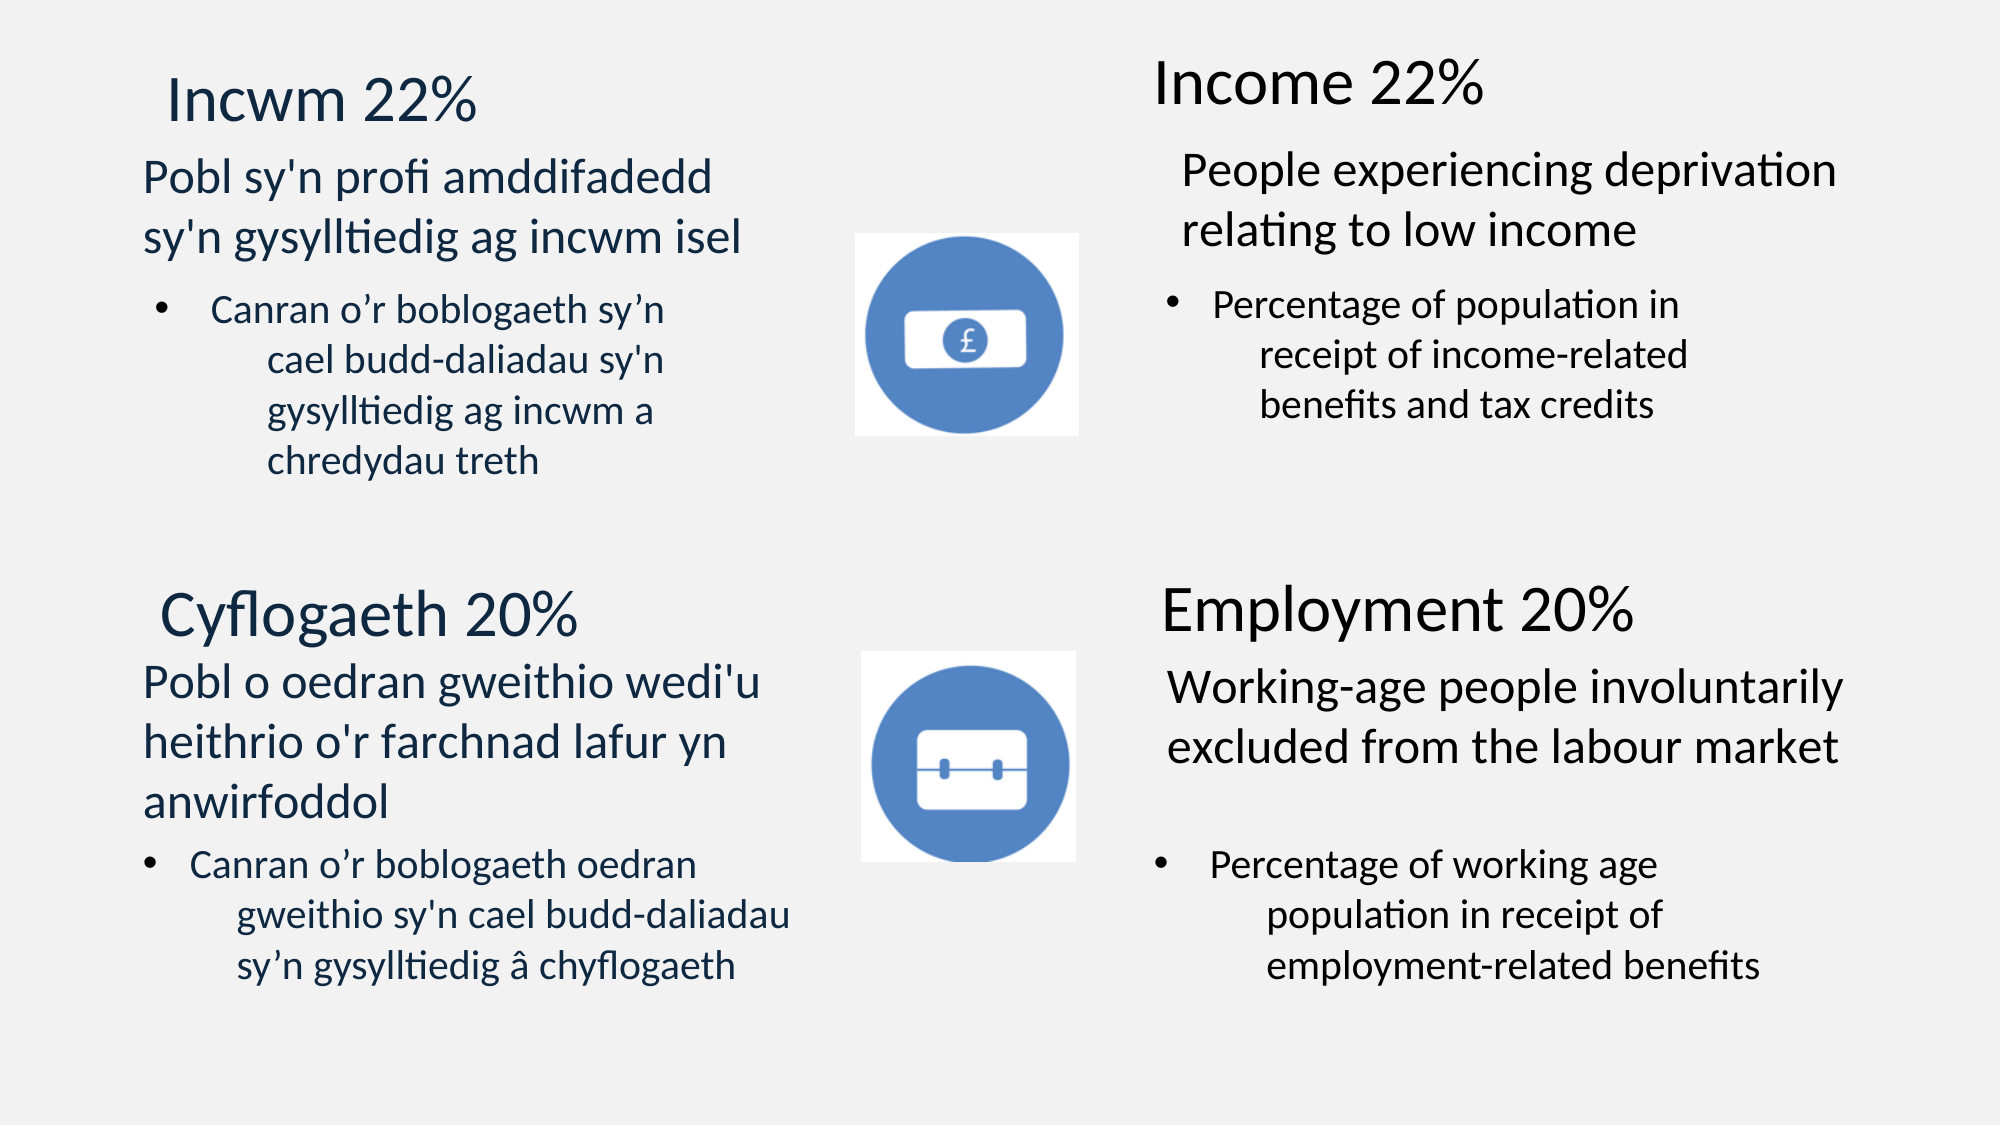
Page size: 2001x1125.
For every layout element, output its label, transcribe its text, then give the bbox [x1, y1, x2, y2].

text_box People experiencing deprivation relating to low income [1139, 129, 1892, 264]
text_box Incwm 22% [145, 6, 531, 131]
picture [855, 233, 1079, 436]
text_box Canran o’r boblogaeth sy’n cael budd-daliadau sy'n gysylltiedig ag incwm a chredydau treth [127, 274, 752, 442]
text_box Pobl o oedran gweithio wedi'u heithrio o'r farchnad lafur yn anwirfoddol [127, 641, 811, 839]
text_box Employment 20% [1146, 517, 1680, 642]
text_box Cyflogaeth 20% [145, 522, 608, 647]
picture [861, 651, 1076, 862]
text_box Canran o’r boblogaeth oedran gweithio sy'n cael budd-daliadau sy’n gysylltiedig â chyflogaeth [127, 829, 844, 997]
text_box Percentage of working age population in receipt of employment-related benefits [1138, 829, 1855, 997]
text_box Pobl sy'n profi amddifadedd sy'n gysylltiedig ag incwm isel [127, 136, 836, 273]
text_box Percentage of population in receipt of income-related benefits and tax credits [1138, 268, 1784, 436]
text_box Working-age people involuntarily excluded from the labour market [1139, 646, 1872, 781]
text_box Income 22% [1138, 30, 1525, 127]
